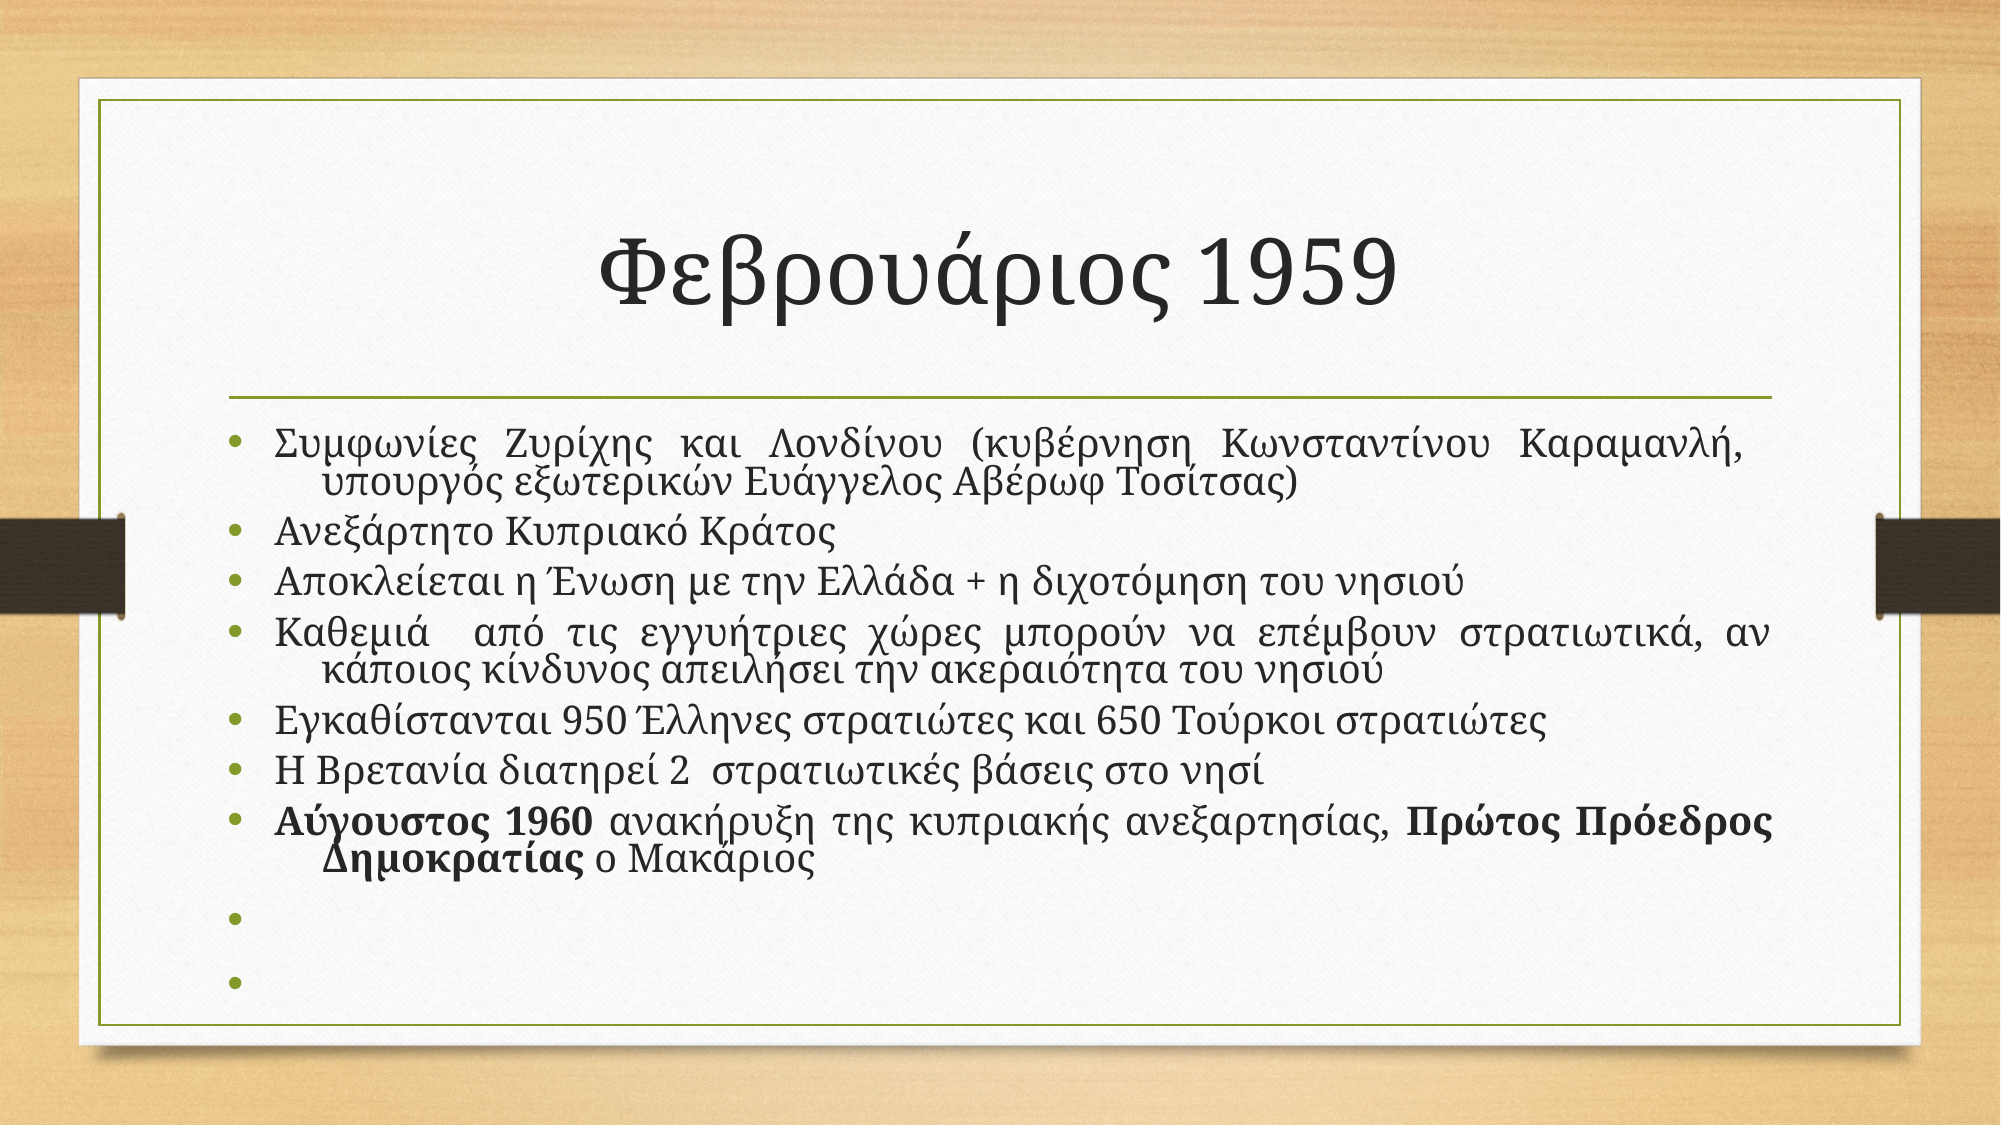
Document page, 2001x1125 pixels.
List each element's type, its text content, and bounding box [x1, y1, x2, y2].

title Φεβρουάριος 1959 [212, 161, 1788, 376]
list Συμφωνίες Ζυρίχης και Λονδίνου (κυβέρνηση Κωνσταντίνου Καραμανλή, υπουργός εξωτερικών Ευάγγελος Αβέρωφ Τοσίτσας) Ανεξάρτητο Κυπριακό Κράτος Αποκλείεται η Ένωση με την Ελλάδα + η διχοτόμηση του νησιού Καθεμιά από τις εγγυήτριες χώρες μπορούν να επέμβουν στρατιωτικά, αν κάποιος κίνδυνος απειλήσει την ακεραιότητα του νησιού Εγκαθίστανται 950 Έλληνες στρατιώτες και 650 Τούρκοι στρατιώτες Η Βρετανία διατηρεί 2 στρατιωτικές βάσεις στο νησί Αύγουστος 1960 ανακήρυξη της κυπριακής ανεξαρτησίας, Πρώτος Πρόεδρος Δημοκρατίας ο Μακάριος [212, 419, 1788, 964]
